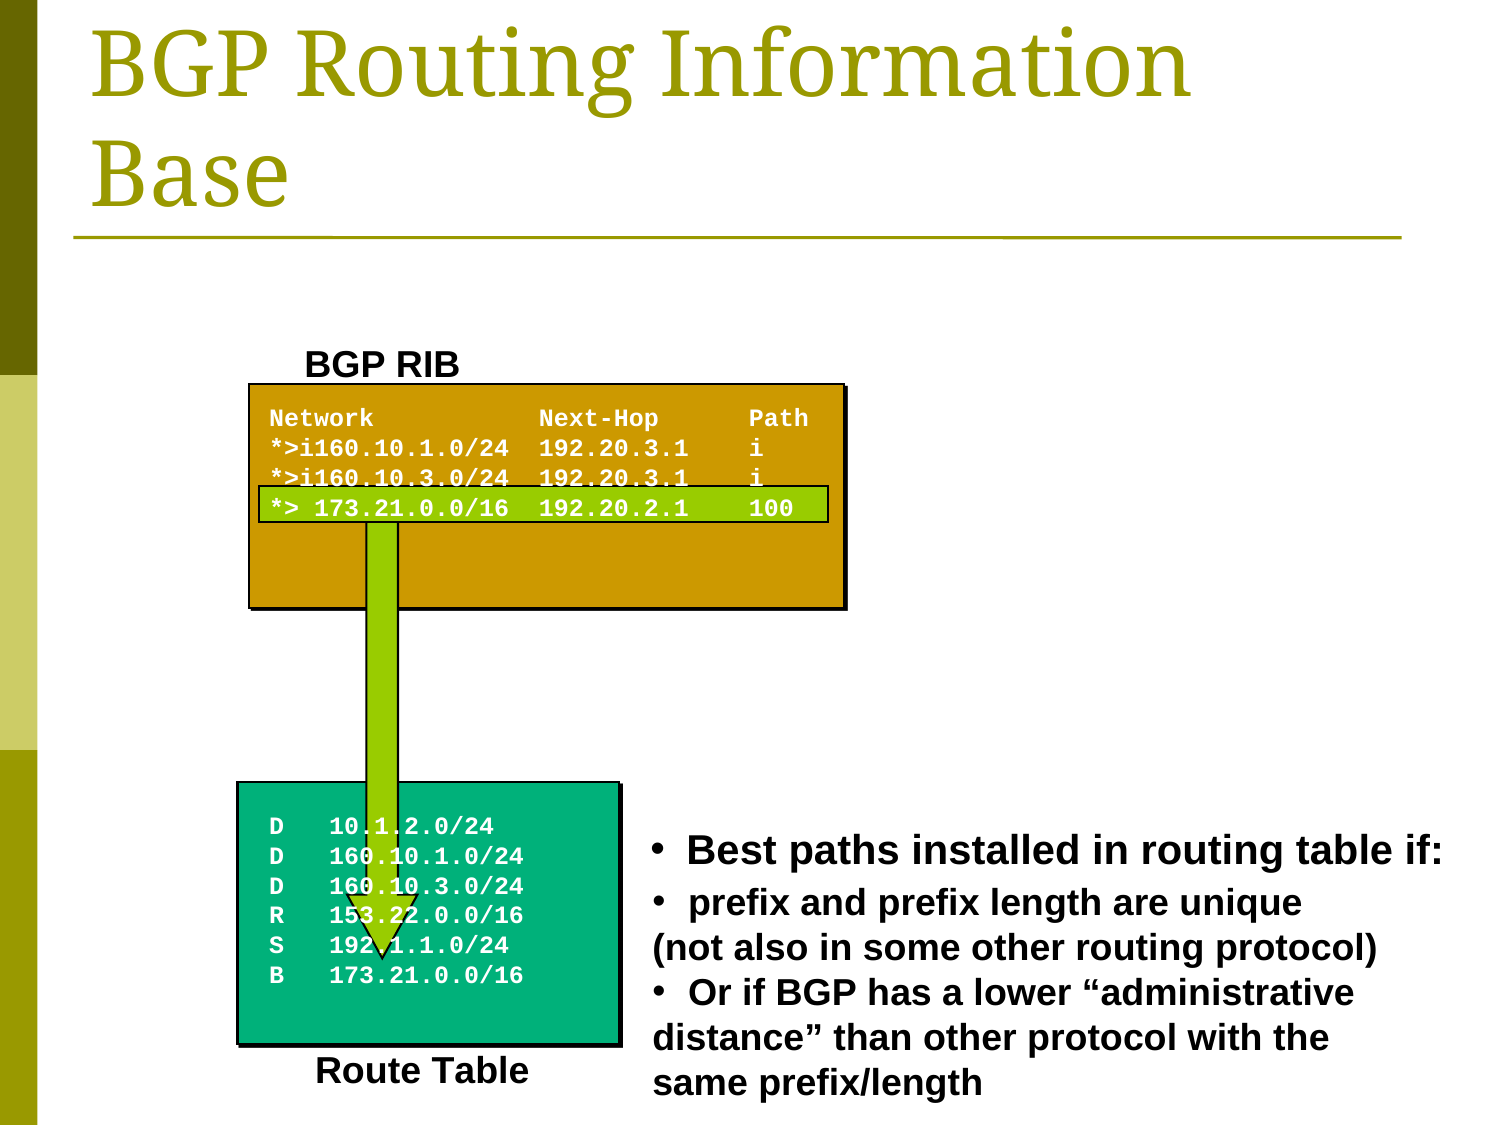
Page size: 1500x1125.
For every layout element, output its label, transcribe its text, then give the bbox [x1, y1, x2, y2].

text_box D 10.1.2.0/24 D 160.10.1.0/24 D 160.10.3.0/24 R 153.22.0.0/16 S 192.1.1.0/24 [254, 801, 540, 951]
text_box B 173.21.0.0/16 [254, 951, 540, 997]
title BGP Routing Information Base [75, 0, 1426, 233]
text_box Route Table [300, 1038, 545, 1099]
text_box [237, 384, 845, 1045]
text_box Best paths installed in routing table if: [635, 815, 1460, 870]
text_box prefix and prefix length are unique (not also in some other routing protocol) Or if BGP has a lower “administrative distance” than other protocol with the same prefix/length [562, 870, 1466, 1112]
text_box Network Next-Hop Path *>i160.10.1.0/24 192.20.3.1 i *>i160.10.3.0/24 192.20.3.1 i *> 173.21.0.0/16 192.20.2.1 100 [254, 393, 825, 529]
text_box BGP RIB [289, 332, 476, 393]
